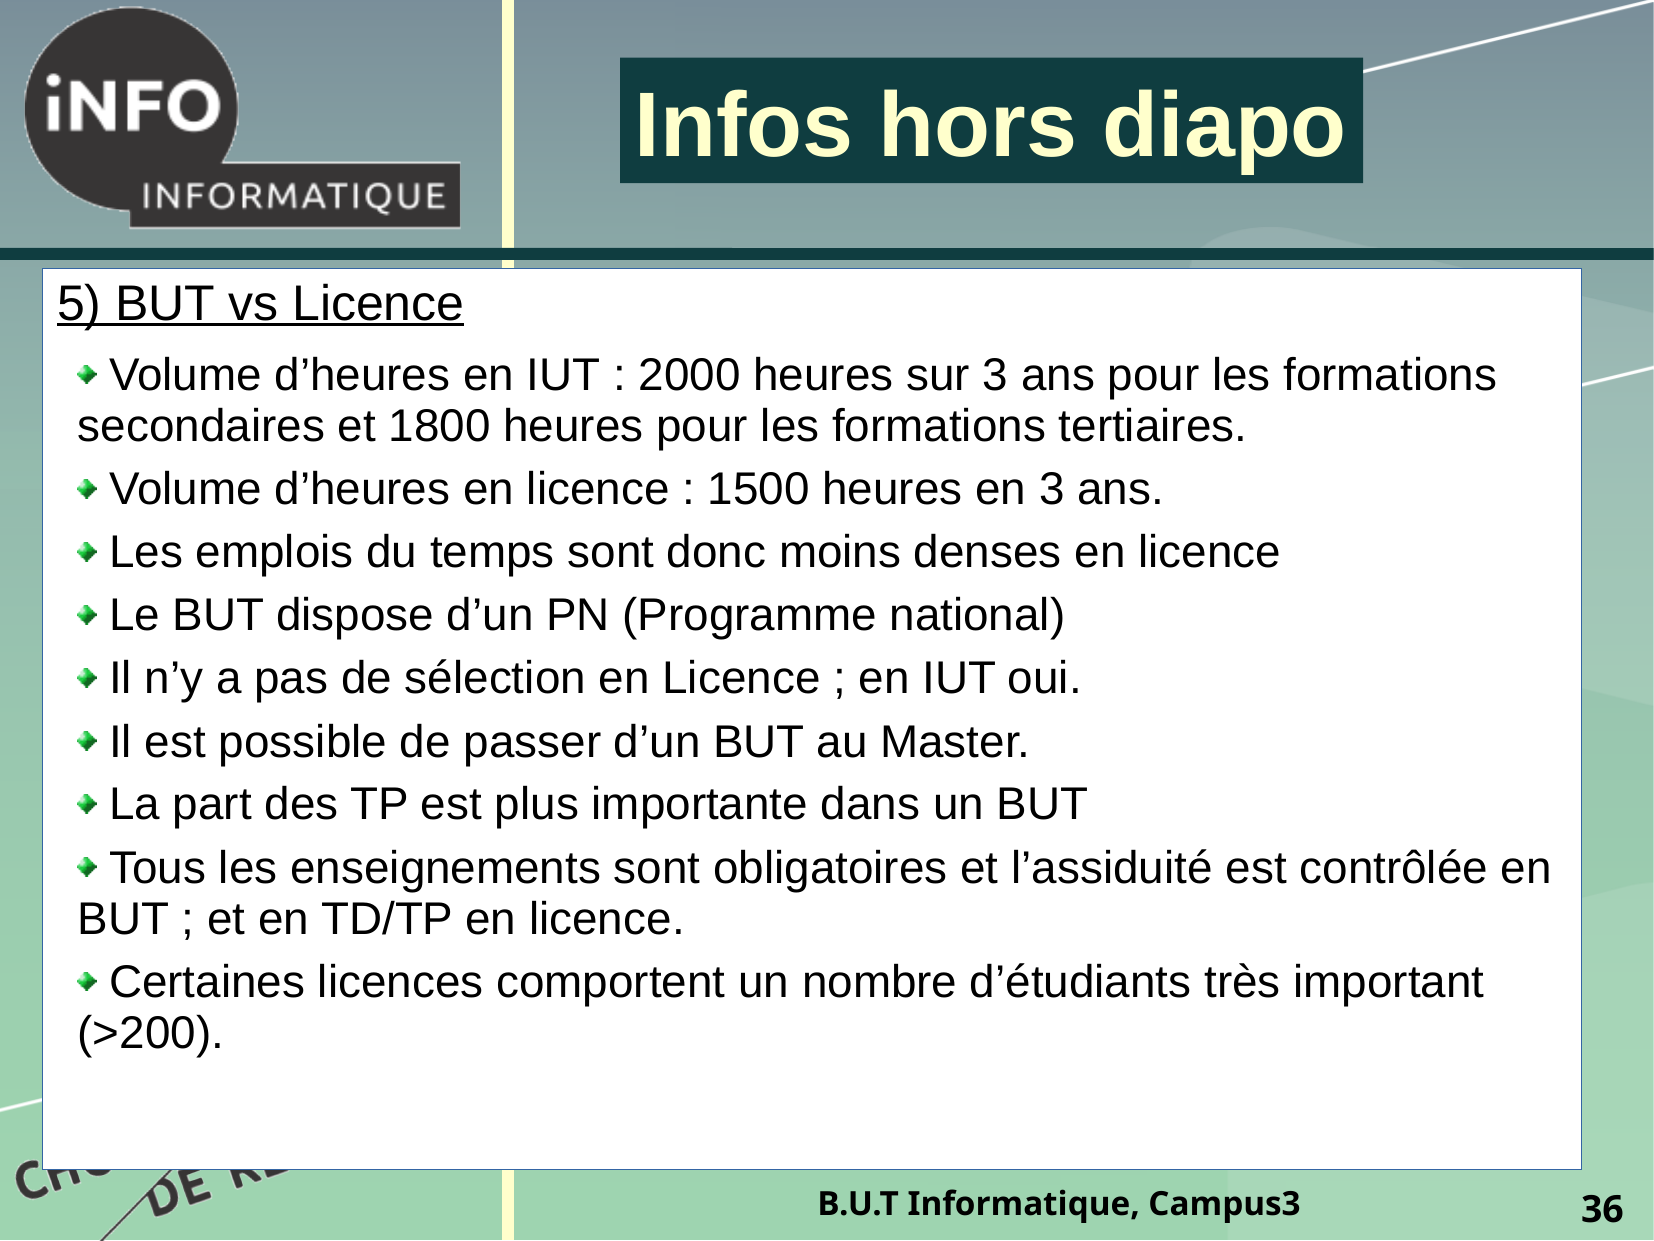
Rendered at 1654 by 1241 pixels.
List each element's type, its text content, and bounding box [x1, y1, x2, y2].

text_box Infos hors diapo [620, 57, 1364, 184]
picture [0, 0, 502, 247]
picture [514, 260, 1654, 1240]
picture [0, 260, 502, 1241]
text_box 5) BUT vs Licence Volume d’heures en IUT : 2000 heures sur 3 ans pour les formations secondaires et 1800 heures pour les formations tertiaires. Volume d’heures en licence : 1500 heures en 3 ans. Les emplois du temps sont donc moins denses en licence Le BUT dispose d’un PN (Programme national) Il n’y a pas de sélection en Licence ; en IUT oui. Il est possible de passer d’un BUT au Master. La part des TP est plus importante dans un BUT Tous les enseignements sont obligatoires et l’assiduité est contrôlée en BUT ; et en TD/TP en licence. Certaines licences comportent un nombre d’étudiants très important (>200). [42, 268, 1582, 1170]
picture [514, 0, 1654, 248]
